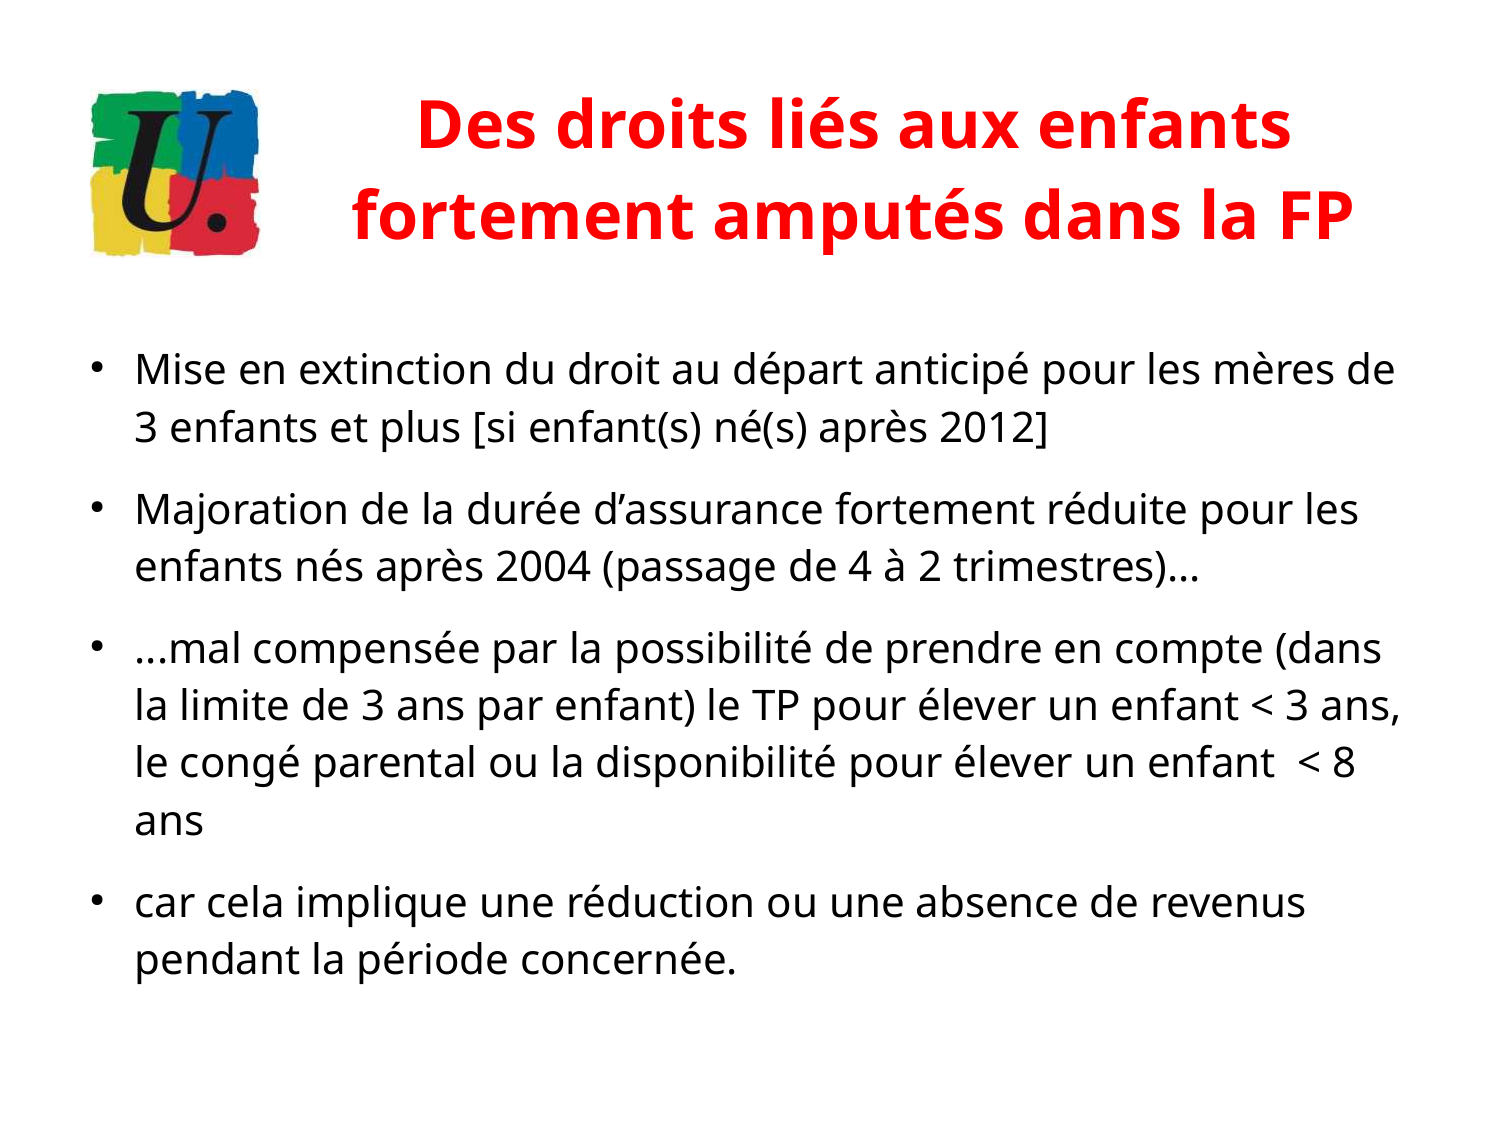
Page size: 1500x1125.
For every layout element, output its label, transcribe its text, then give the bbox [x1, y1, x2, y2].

list Mise en extinction du droit au départ anticipé pour les mères de 3 enfants et plus [si enfant(s) né(s) après 2012] Majoration de la durée d’assurance fortement réduite pour les enfants nés après 2004 (passage de 4 à 2 trimestres)... ...mal compensée par la possibilité de prendre en compte (dans la limite de 3 ans par enfant) le TP pour élever un enfant < 3 ans, le congé parental ou la disponibilité pour élever un enfant < 8 ans car cela implique une réduction ou une absence de revenus pendant la période concernée. [75, 339, 1425, 993]
title Des droits liés aux enfants fortement amputés dans la FP [283, 74, 1425, 263]
picture [90, 89, 261, 258]
